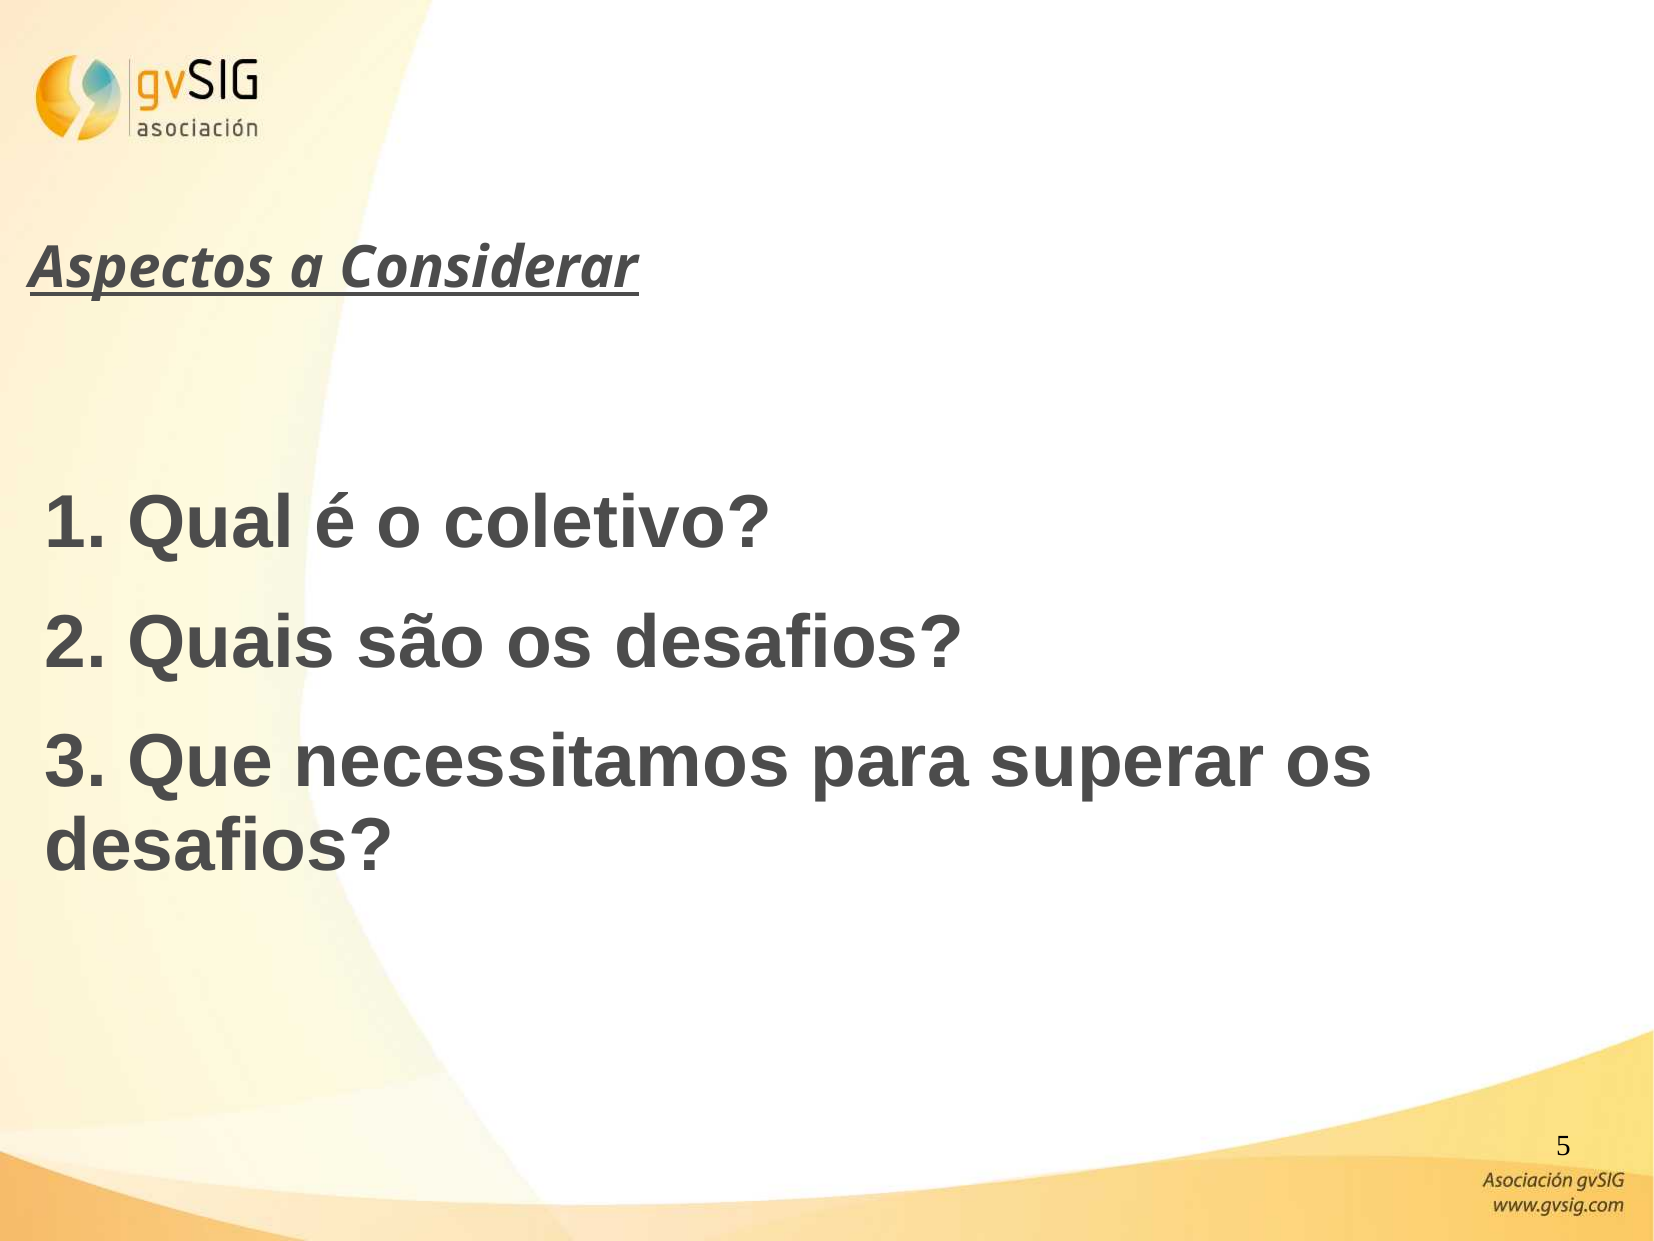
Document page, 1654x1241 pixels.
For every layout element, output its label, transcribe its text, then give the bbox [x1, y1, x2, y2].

picture [0, 0, 1654, 1241]
title Aspectos a Considerar [29, 220, 1294, 310]
text_box 1. Qual é o coletivo? 2. Quais são os desafios? 3. Que necessitamos para superar os desafios? [29, 472, 1654, 1014]
